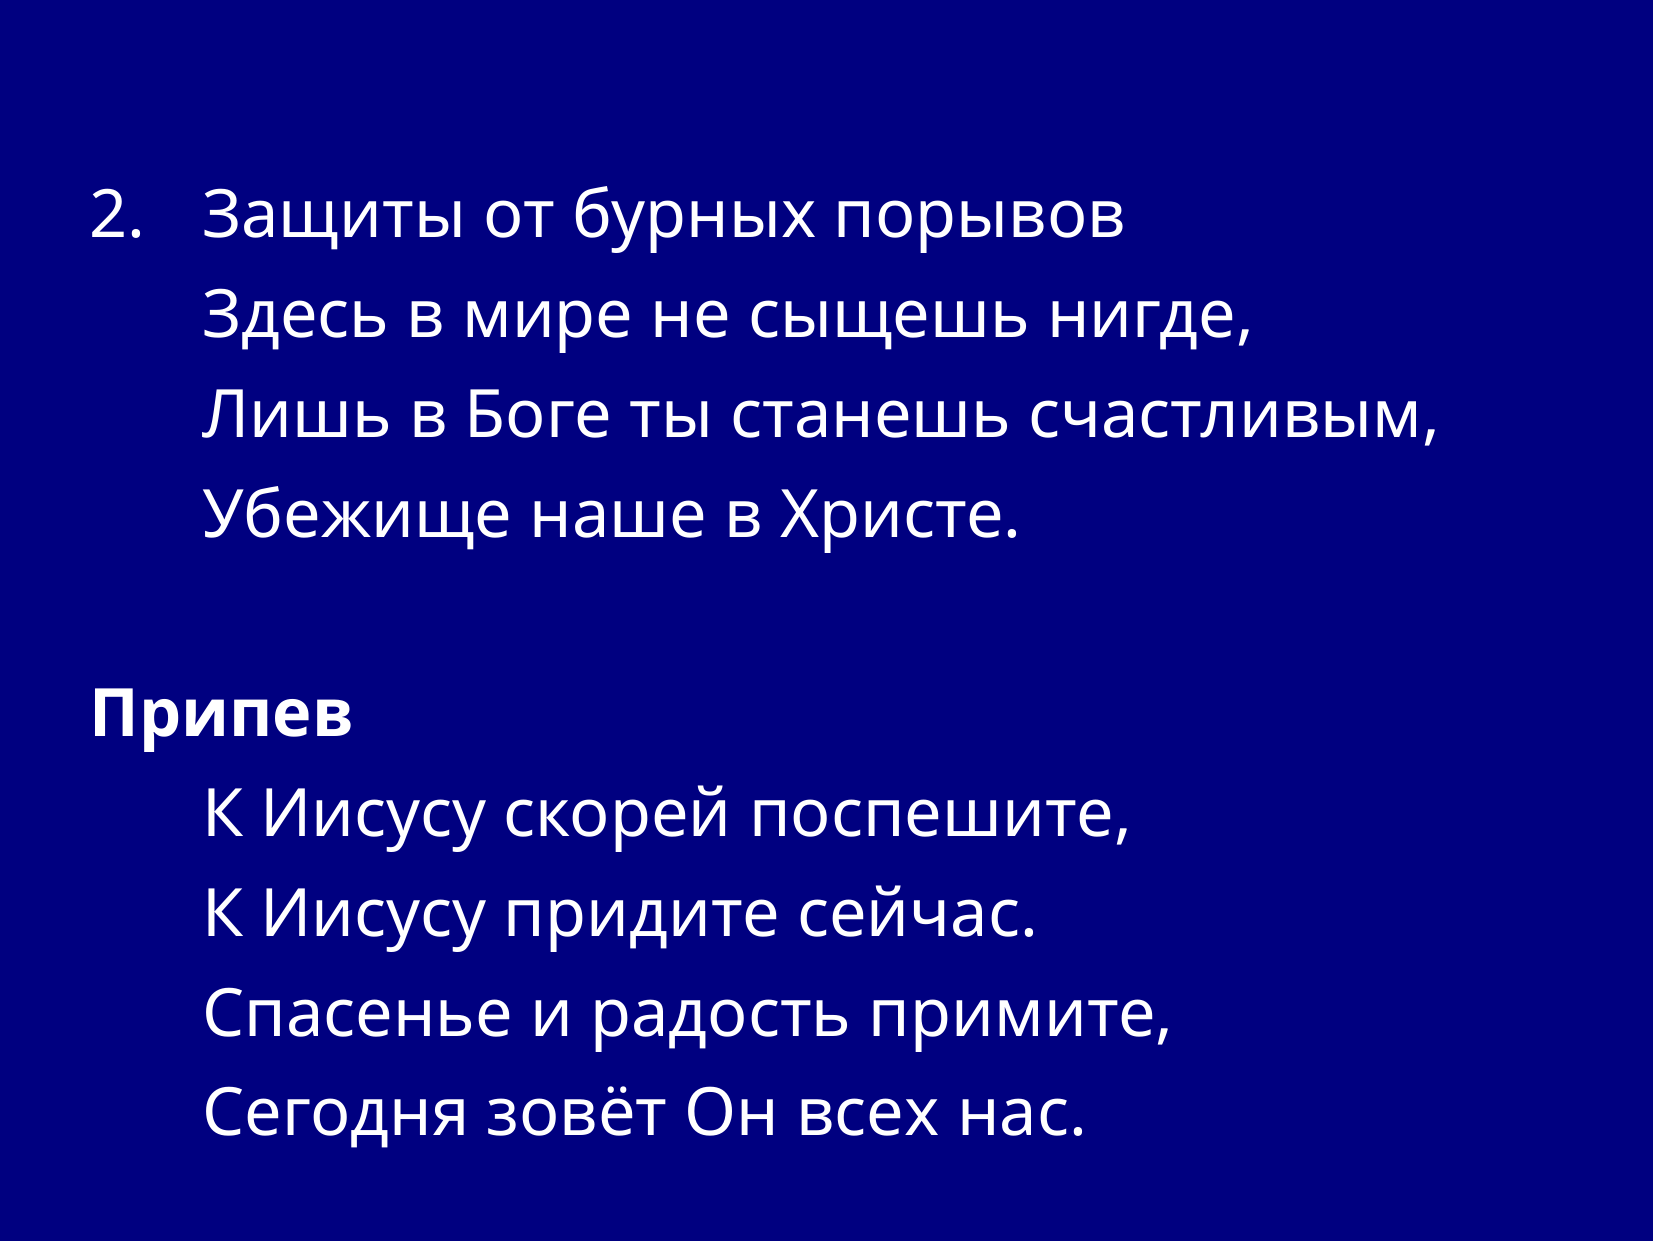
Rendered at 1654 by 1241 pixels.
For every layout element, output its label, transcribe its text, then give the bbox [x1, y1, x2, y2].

text_box 2. Защиты от бурных порывов Здесь в мире не сыщешь нигде, Лишь в Боге ты станешь счастливым, Убежище наше в Христе. Припев К Иисусу скорей поспешите, К Иисусу придите сейчас. Спасенье и радость примите, Сегодня зовёт Он всех нас. [75, 150, 1576, 1163]
